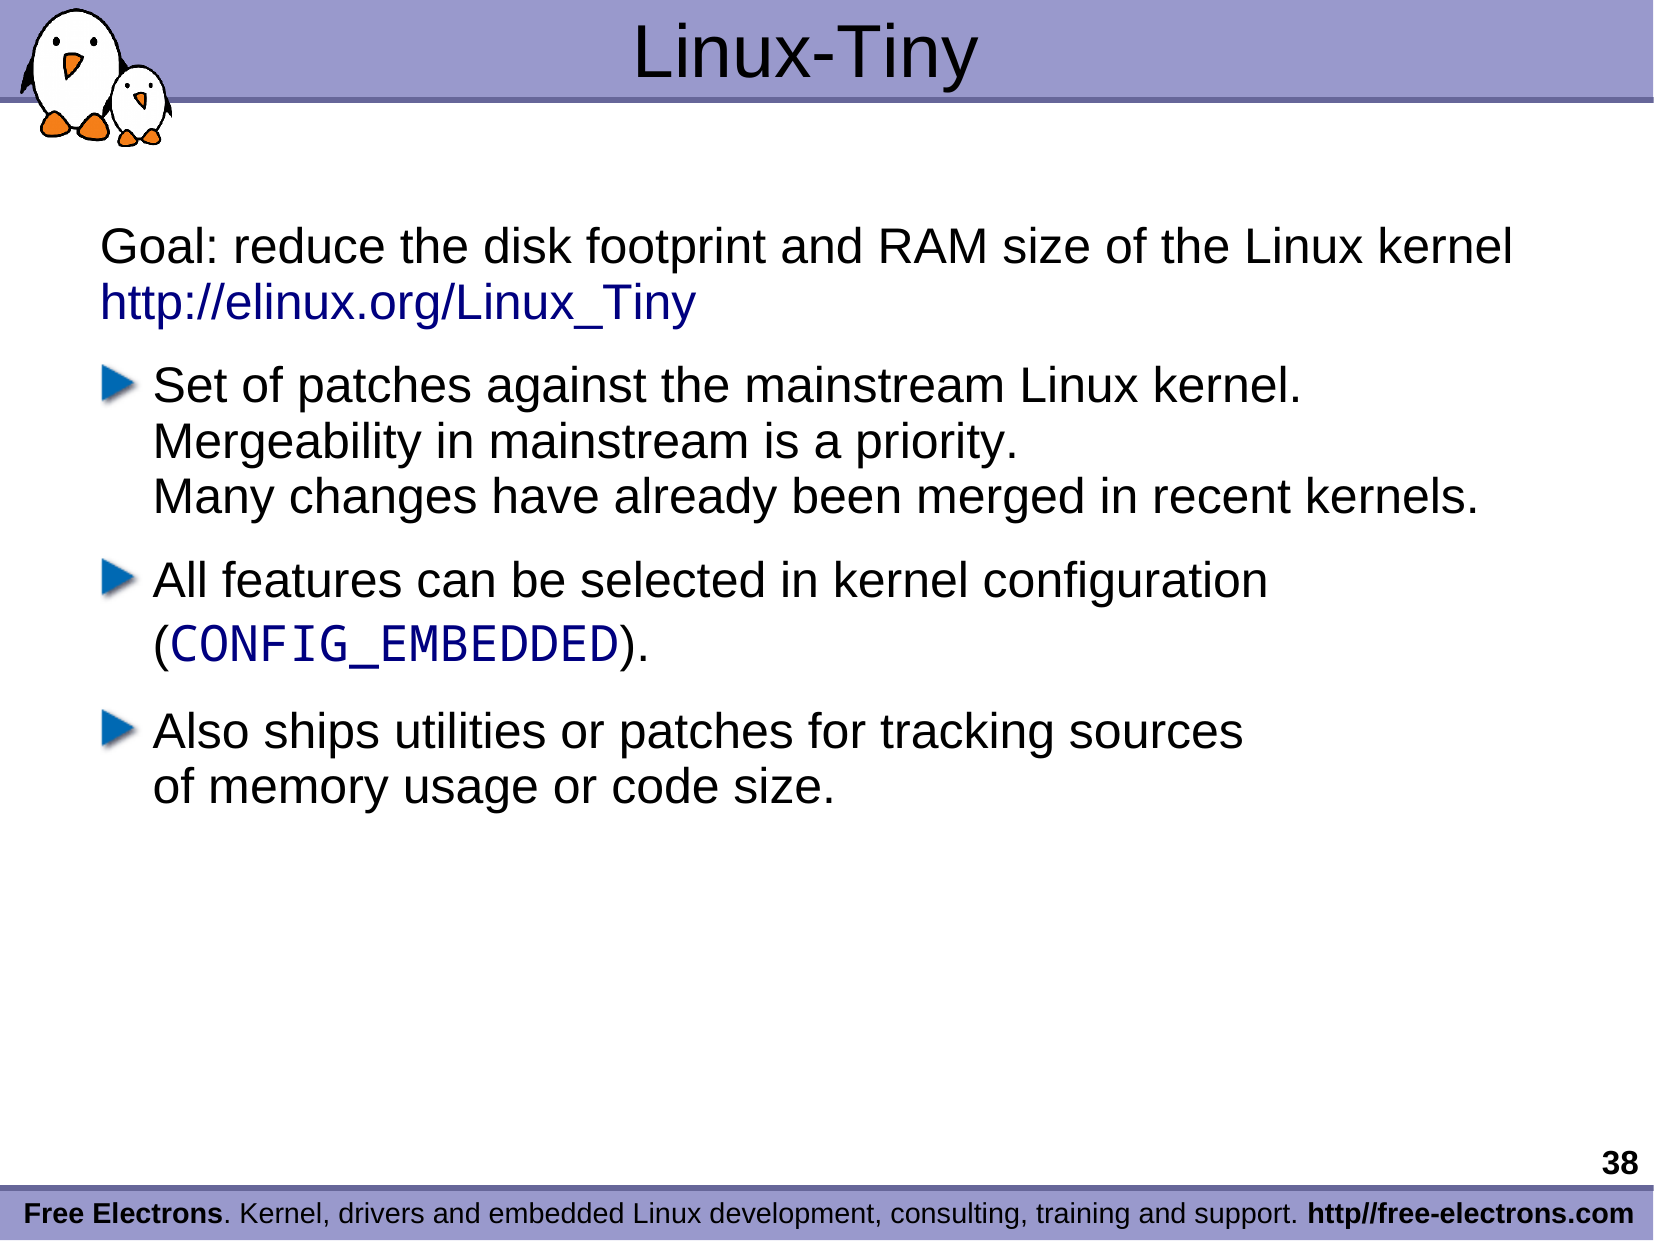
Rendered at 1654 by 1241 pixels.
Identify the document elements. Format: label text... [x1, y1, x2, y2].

title Linux-Tiny [60, 0, 1551, 103]
list Goal: reduce the disk footprint and RAM size of the Linux kernel http://elinux.org/Linux_Tiny Set of patches against the mainstream Linux kernel. Mergeability in mainstream is a priority. Many changes have already been merged in recent kernels. All features can be selected in kernel configuration (CONFIG_EMBEDDED). Also ships utilities or patches for tracking sources of memory usage or code size. [81, 218, 1537, 1069]
picture [20, 8, 172, 147]
